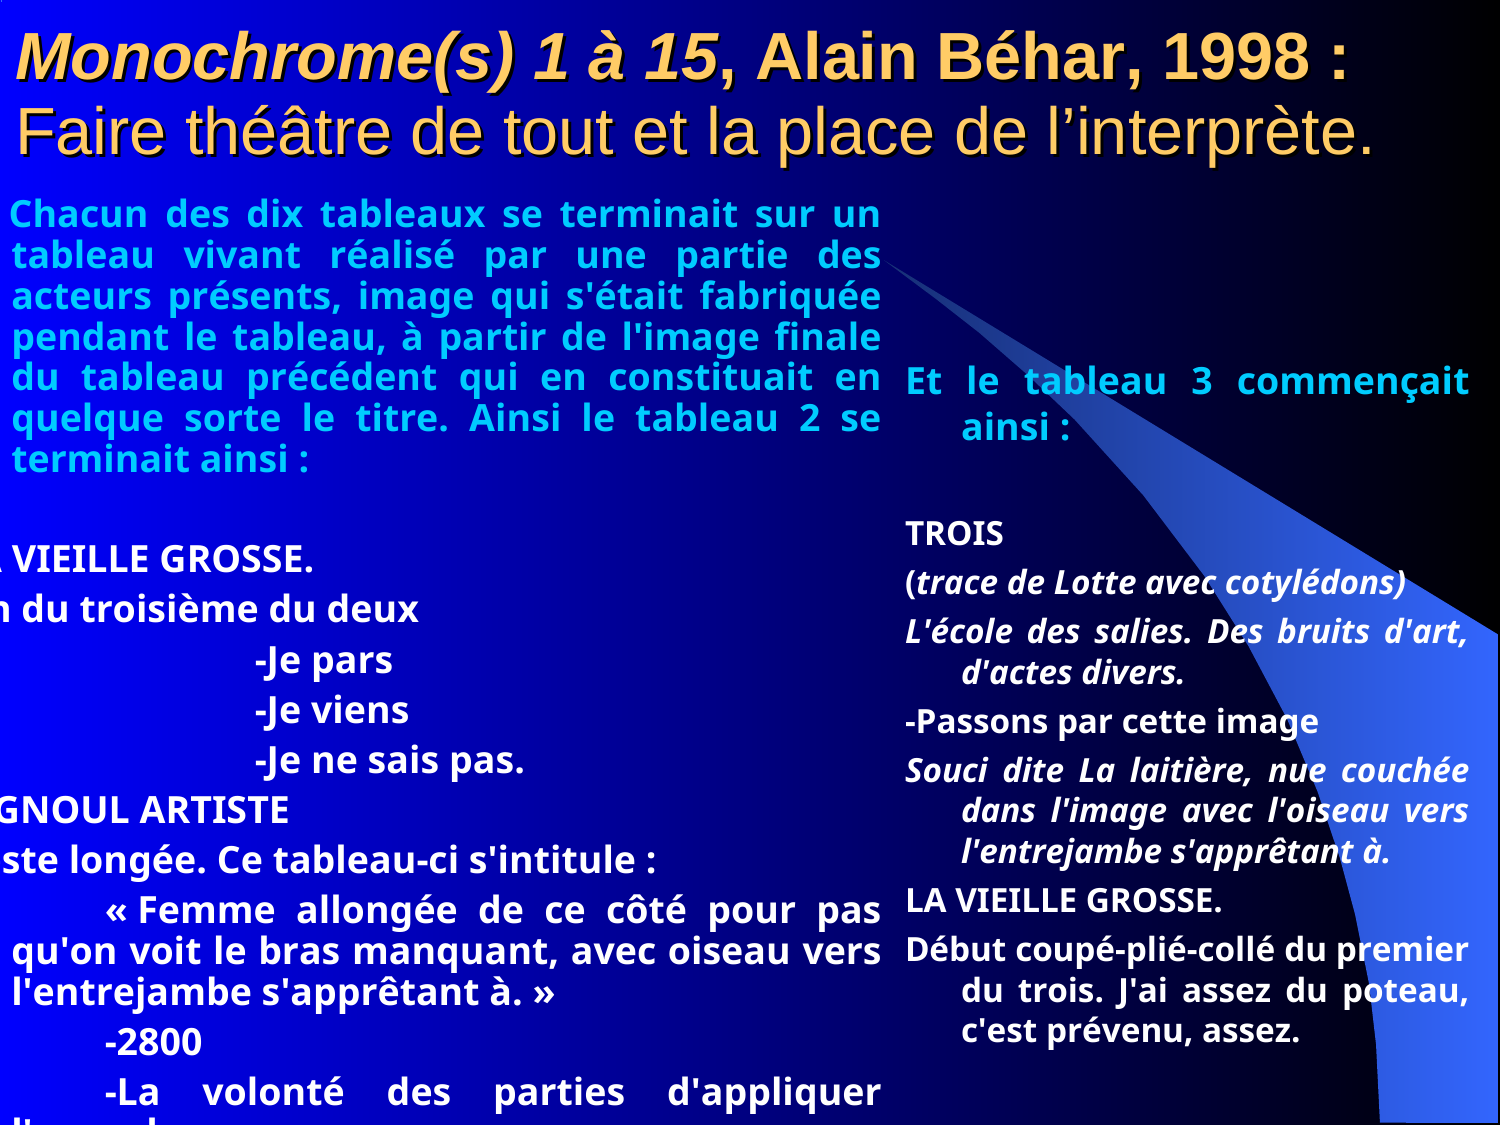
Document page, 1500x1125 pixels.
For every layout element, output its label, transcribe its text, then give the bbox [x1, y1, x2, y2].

list 1/ Chacun des dix tableaux se terminait sur un tableau vivant réalisé par une partie des acteurs présents, image qui s'était fabriquée pendant le tableau, à partir de l'image finale du tableau précédent qui en constituait en quelque sorte le titre. Ainsi le tableau 2 se terminait ainsi : LA VIEILLE GROSSE. Fin du troisième du deux -Je pars -Je viens -Je ne sais pas. PIGNOUL ARTISTE Reste longée. Ce tableau-ci s'intitule : « Femme allongée de ce côté pour pas qu'on voit le bras manquant, avec oiseau vers l'entrejambe s'apprêtant à. » -2800 -La volonté des parties d'appliquer l'accord. LE CHOEUR DES NEUF (où qu'ils soient) Tant mieux. -Passons par cette image. [0, 187, 913, 1125]
list Et le tableau 3 commençait ainsi : TROIS (trace de Lotte avec cotylédons) L'école des salies. Des bruits d'art, d'actes divers. -Passons par cette image Souci dite La laitière, nue couchée dans l'image avec l'oiseau vers l'entrejambe s'apprêtant à. LA VIEILLE GROSSE. Début coupé-plié-collé du premier du trois. J'ai assez du poteau, c'est prévenu, assez. [874, 350, 1500, 1061]
title Monochrome(s) 1 à 15, Alain Béhar, 1998 : Faire théâtre de tout et la place de l’interprète. [0, 3, 1500, 259]
